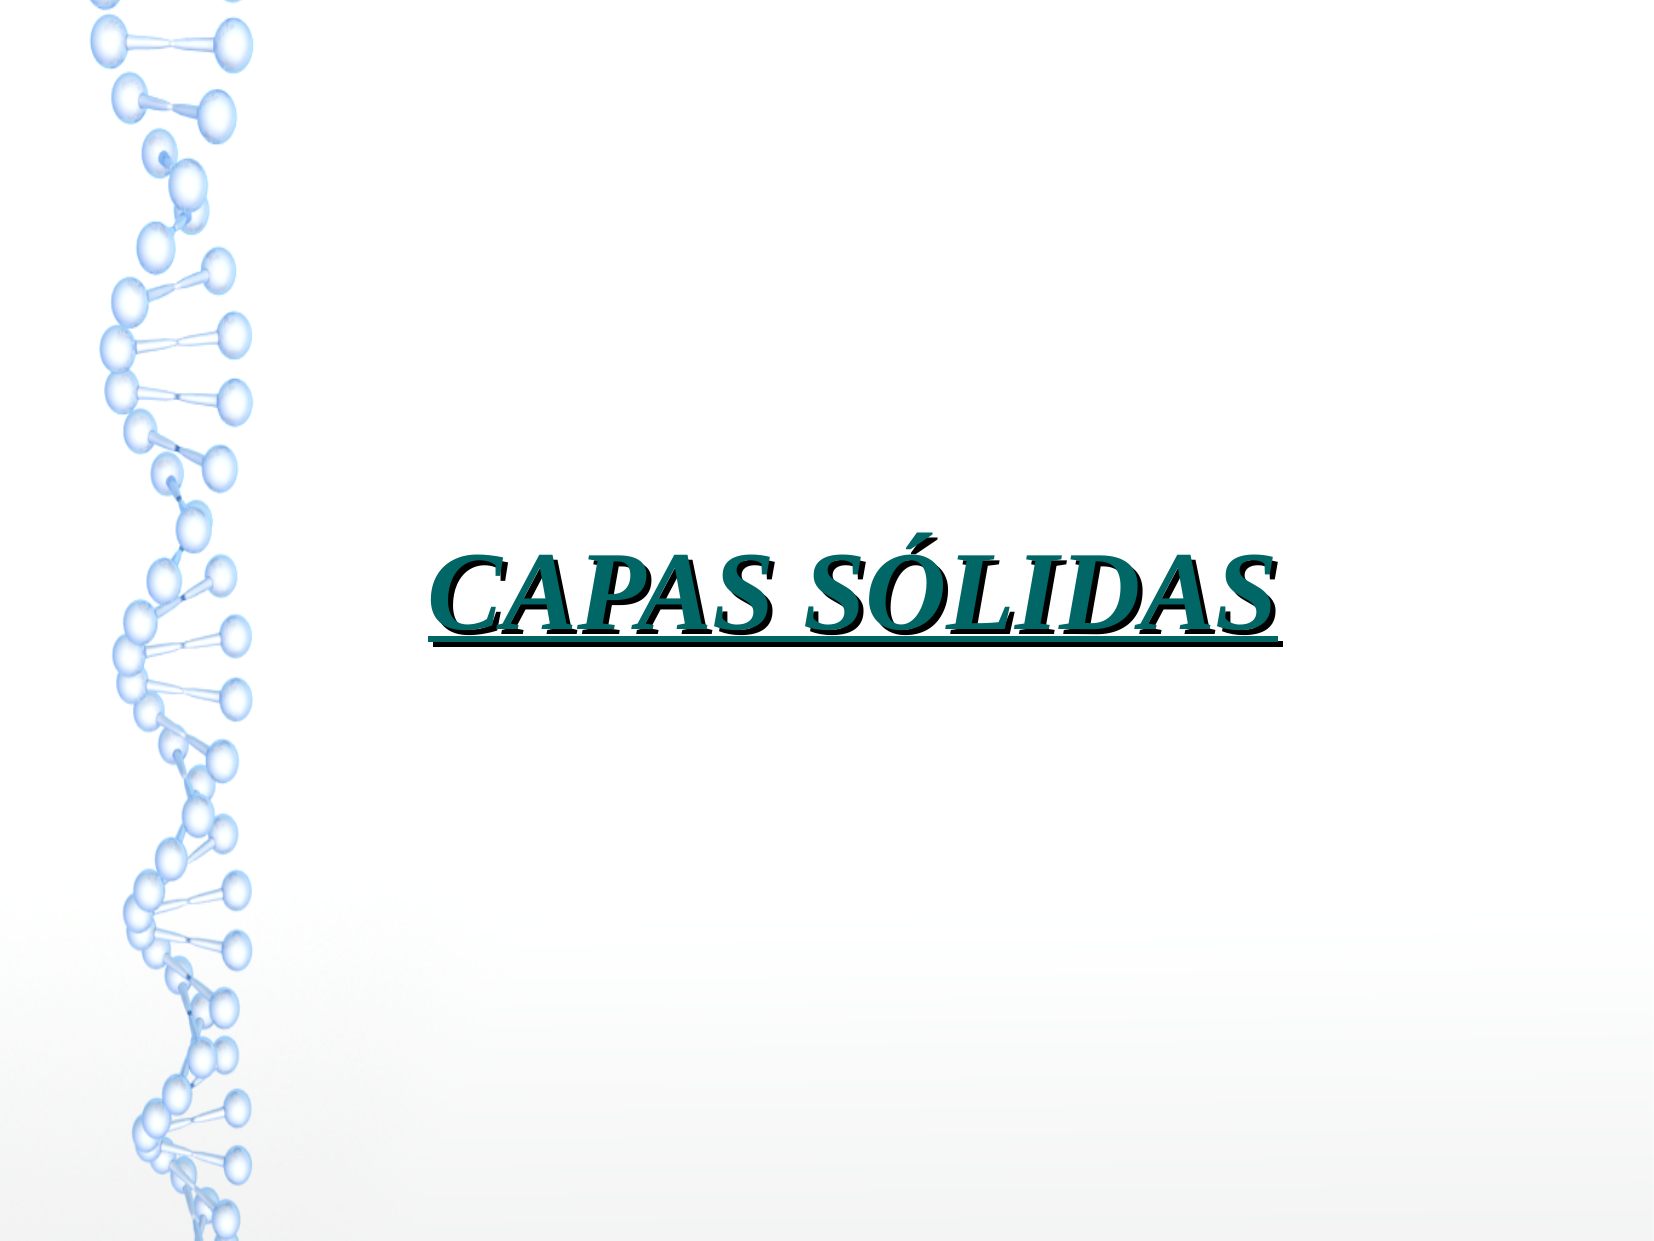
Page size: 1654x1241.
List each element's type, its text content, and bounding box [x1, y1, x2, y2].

subtitle CAPAS SÓLIDAS [200, 153, 1571, 1004]
picture [0, 0, 1654, 1241]
